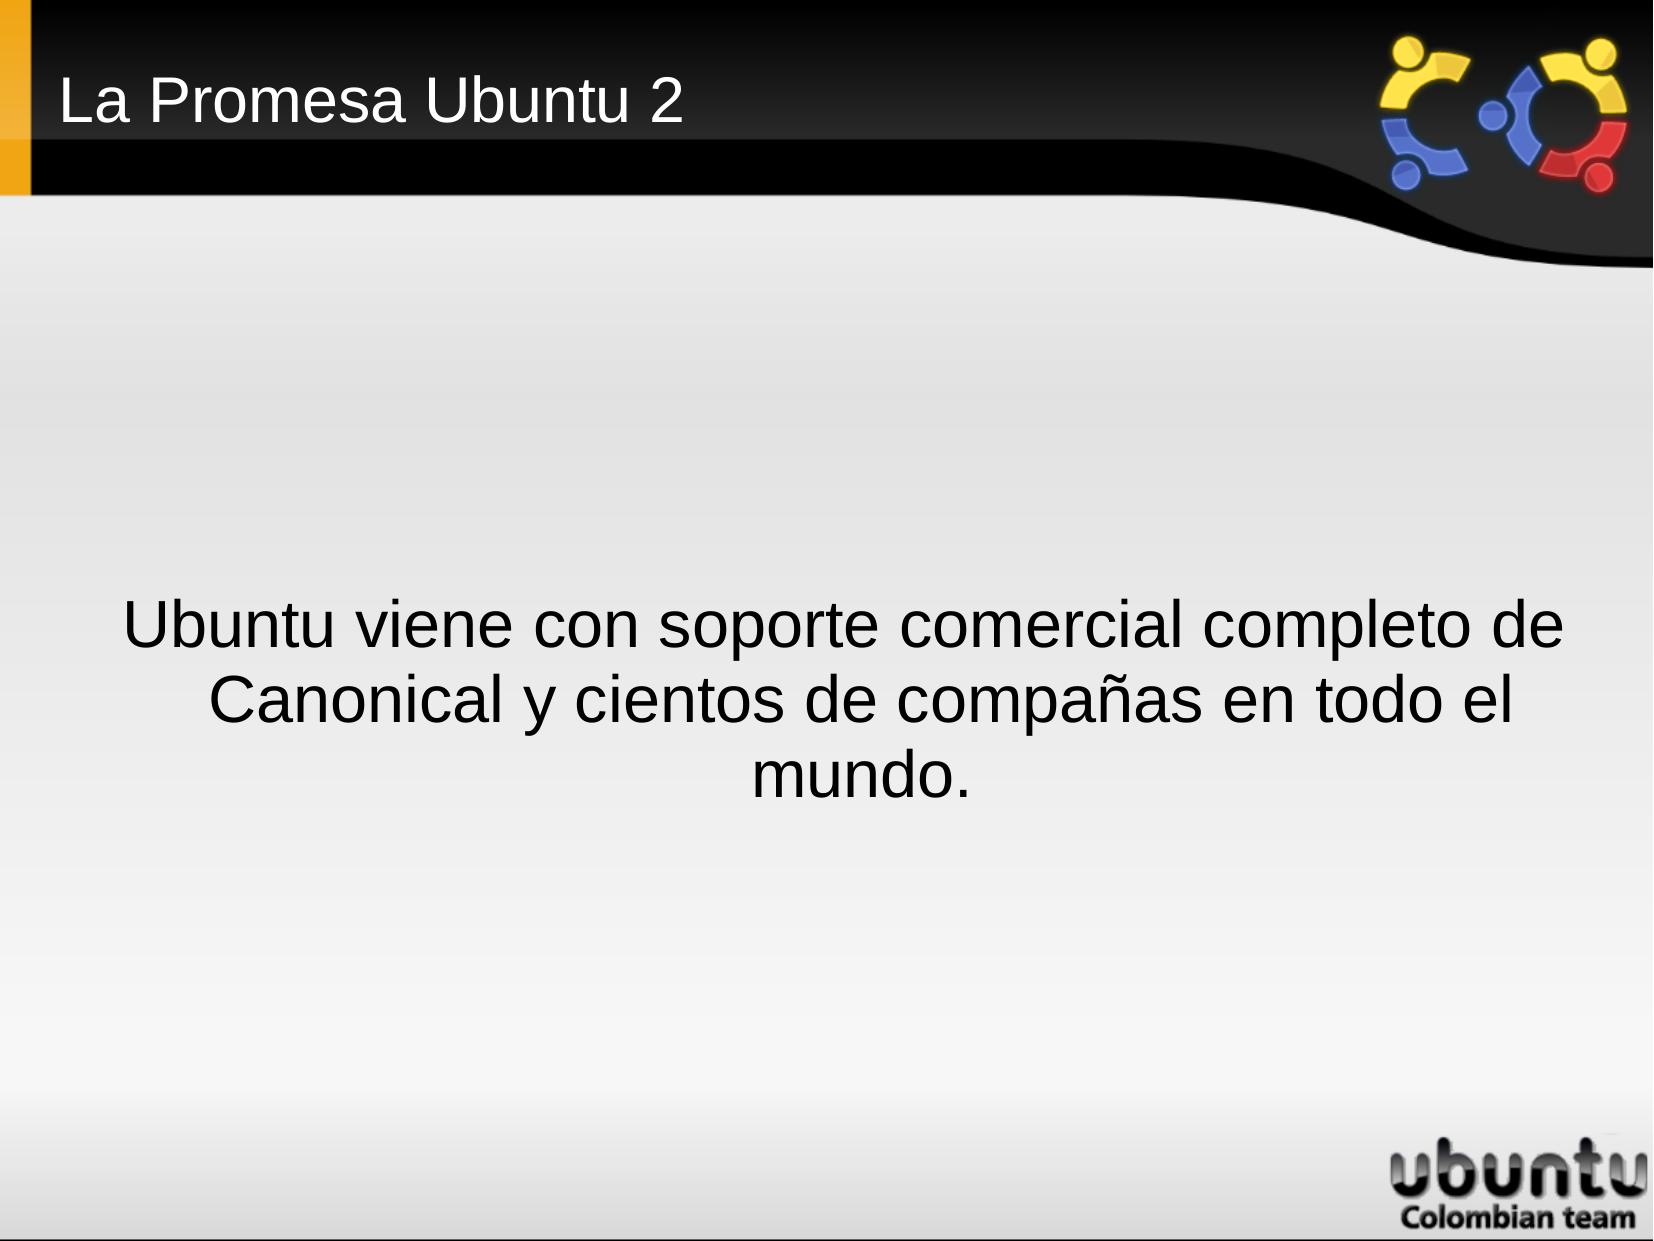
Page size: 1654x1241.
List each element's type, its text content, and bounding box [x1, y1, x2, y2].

picture [0, 0, 1653, 1241]
subtitle Ubuntu viene con soporte comercial completo de Canonical y cientos de compañas en todo el mundo. [82, 297, 1571, 1102]
title La Promesa Ubuntu 2 [59, 48, 1376, 153]
